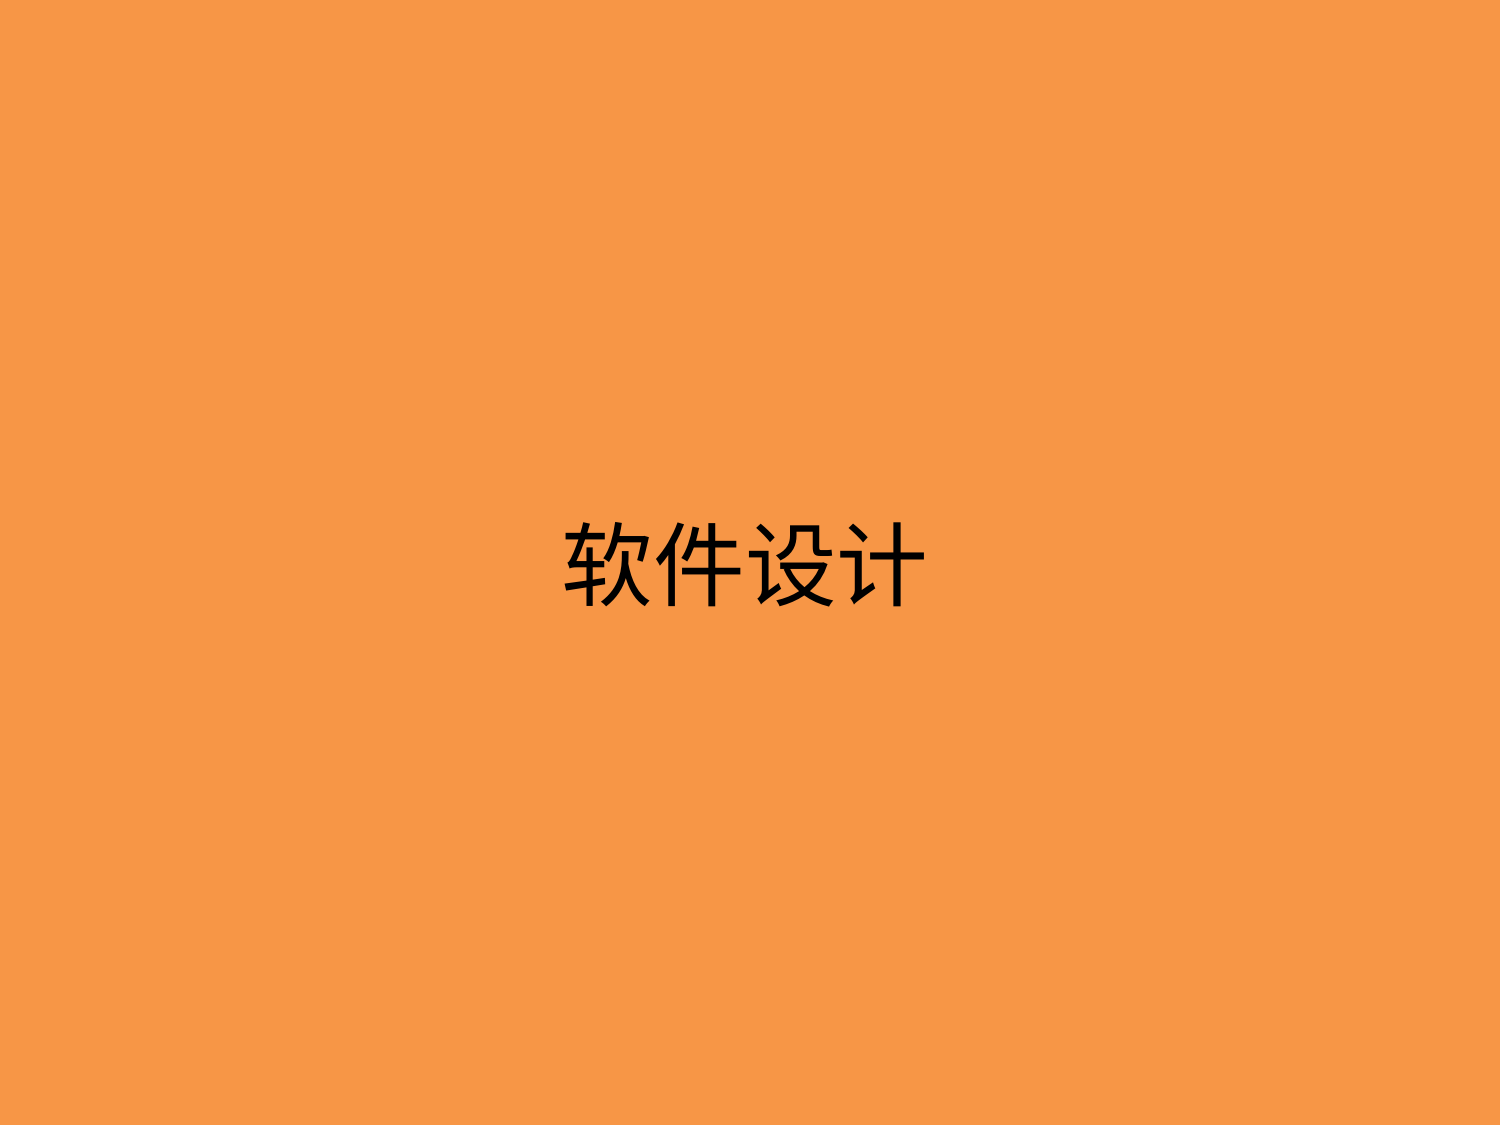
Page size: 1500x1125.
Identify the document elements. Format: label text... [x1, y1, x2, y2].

title 软件设计 [70, 468, 1421, 657]
